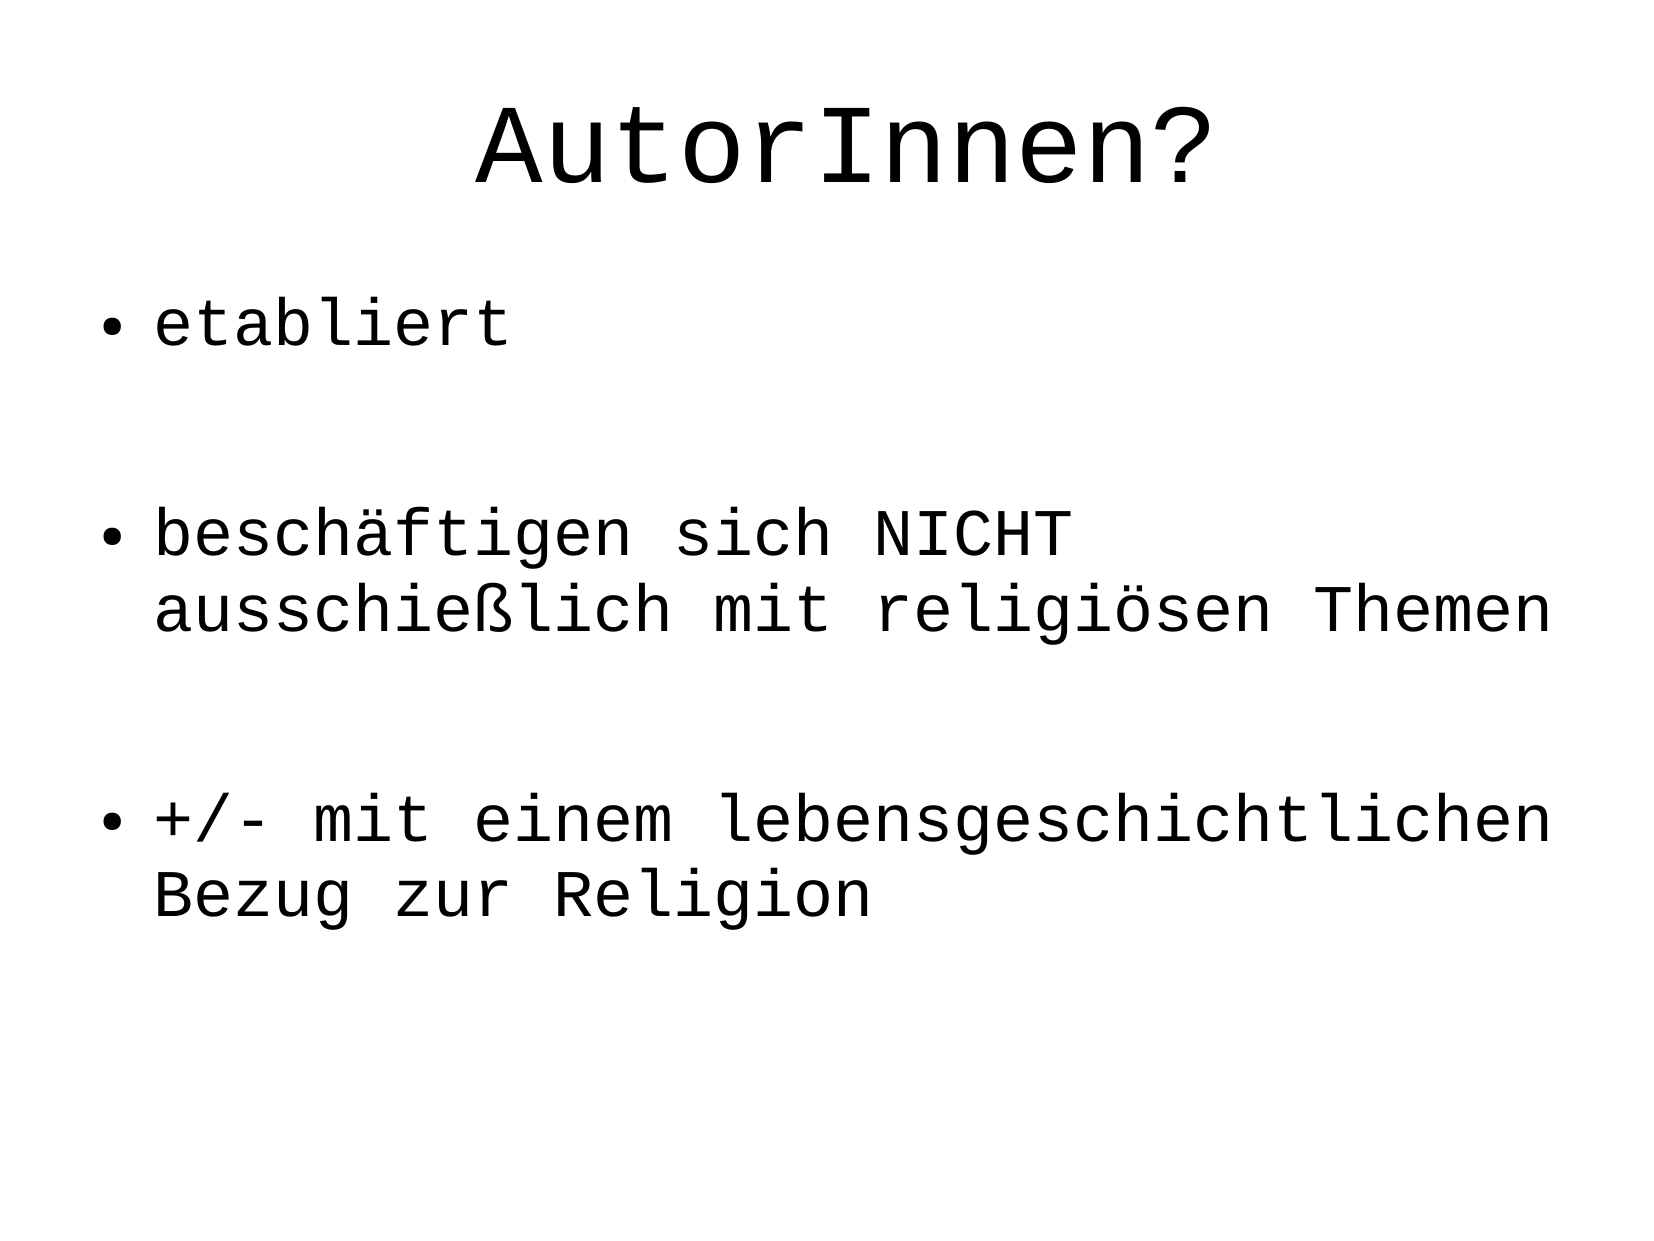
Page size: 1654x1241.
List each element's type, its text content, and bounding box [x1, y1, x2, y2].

list etabliert beschäftigen sich NICHT ausschießlich mit religiösen Themen +/- mit einem lebensgeschichtlichen Bezug zur Religion [82, 290, 1571, 1109]
title AutorInnen? [82, 49, 1571, 257]
